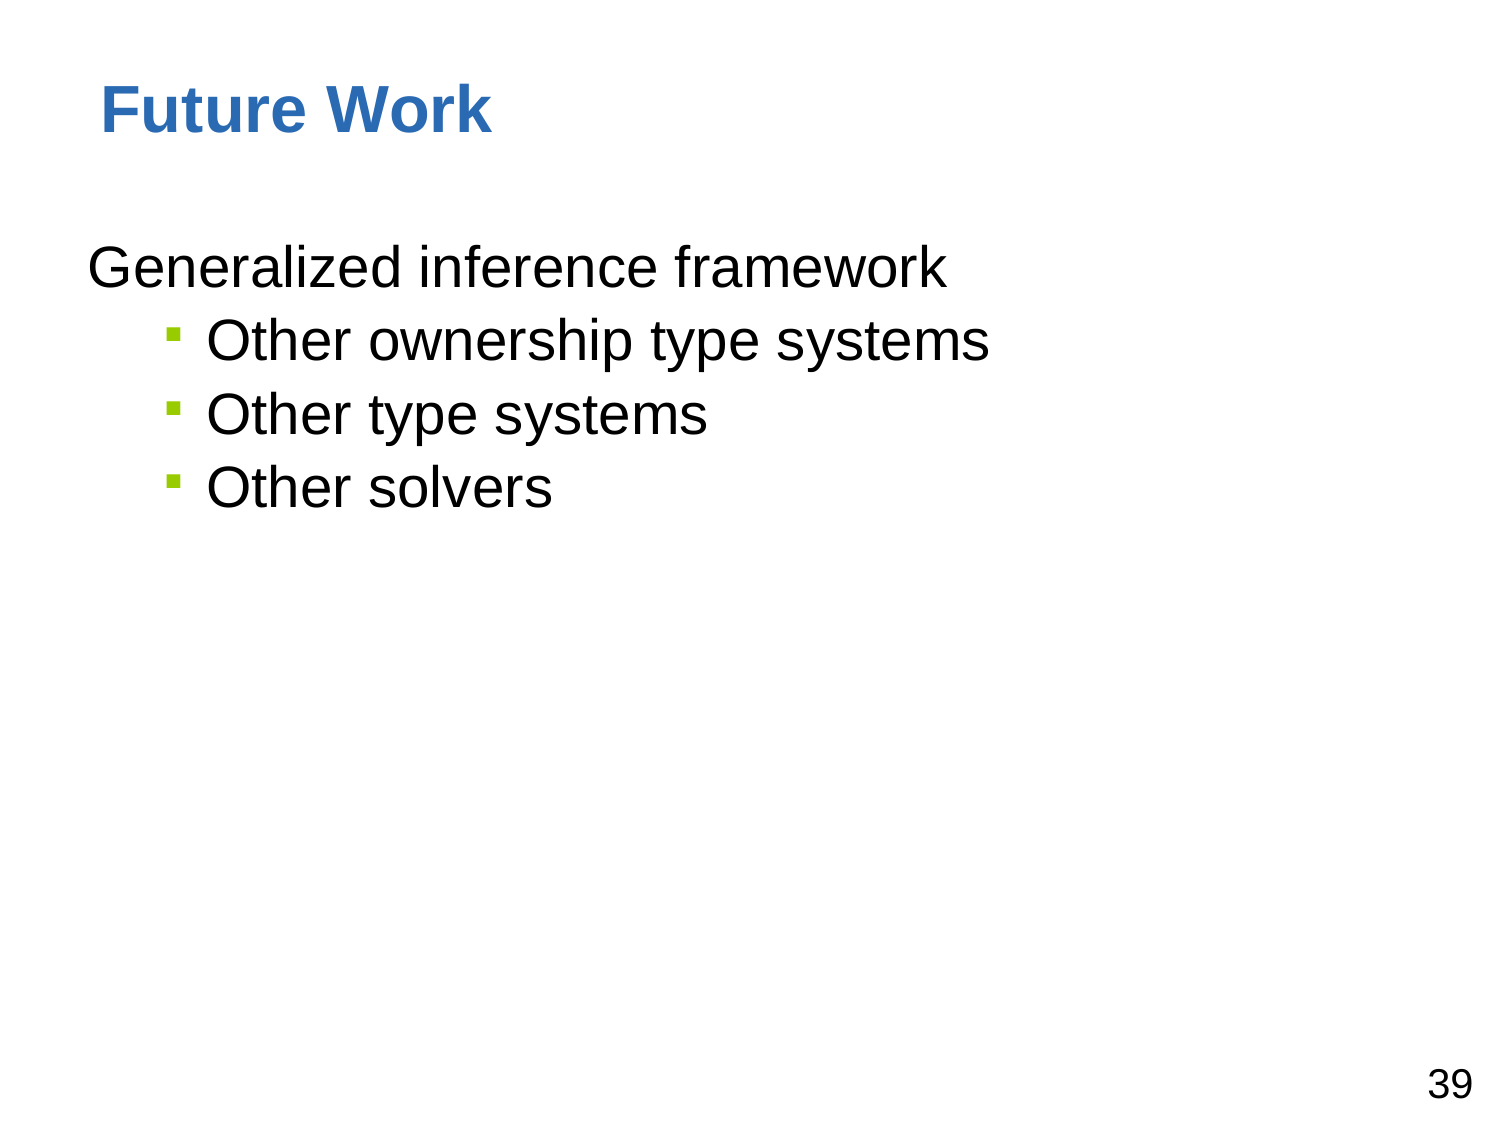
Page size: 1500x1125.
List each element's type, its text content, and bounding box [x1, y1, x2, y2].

title Future Work [85, 63, 1407, 155]
list Generalized inference framework Other ownership type systems Other type systems Other solvers [87, 220, 1407, 1000]
